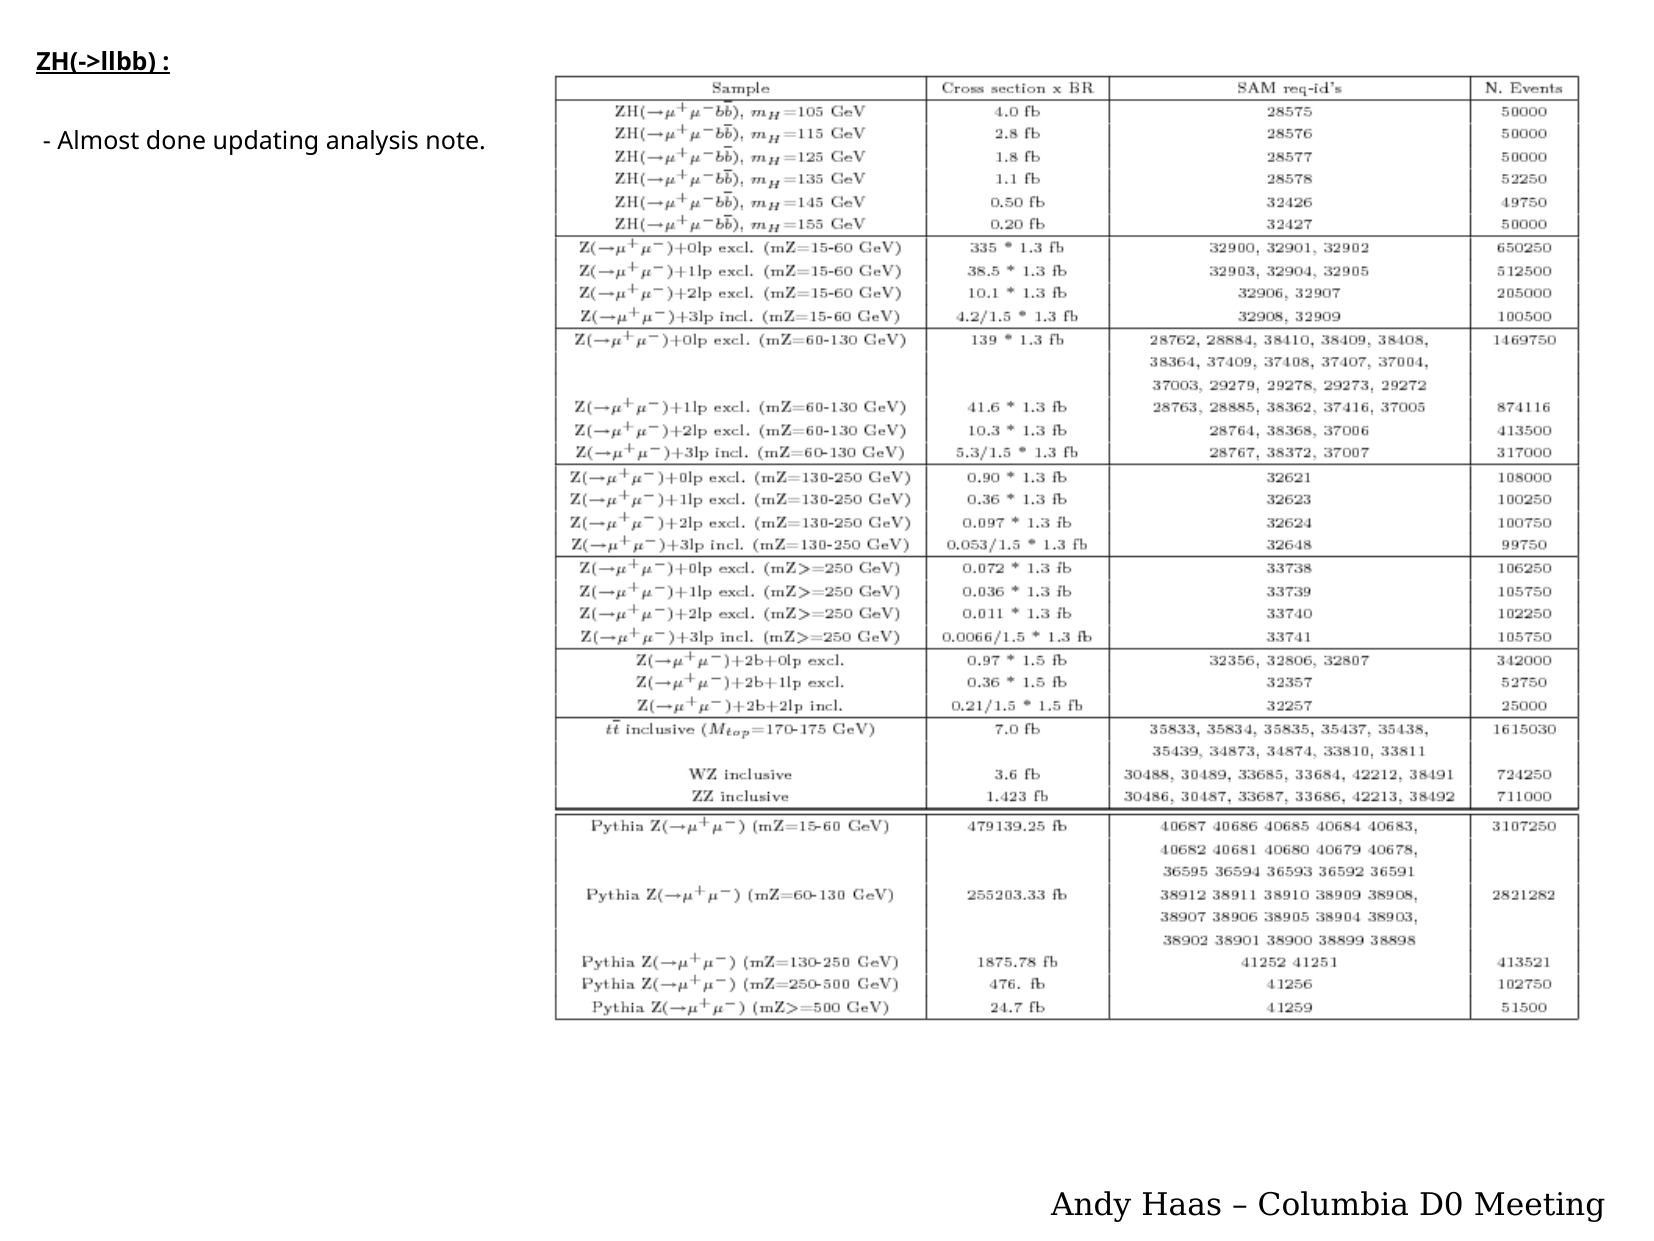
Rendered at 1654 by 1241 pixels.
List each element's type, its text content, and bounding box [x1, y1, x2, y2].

picture [535, 62, 1617, 1036]
text_box ZH(->llbb) : - Almost done updating analysis note. [36, 43, 977, 739]
